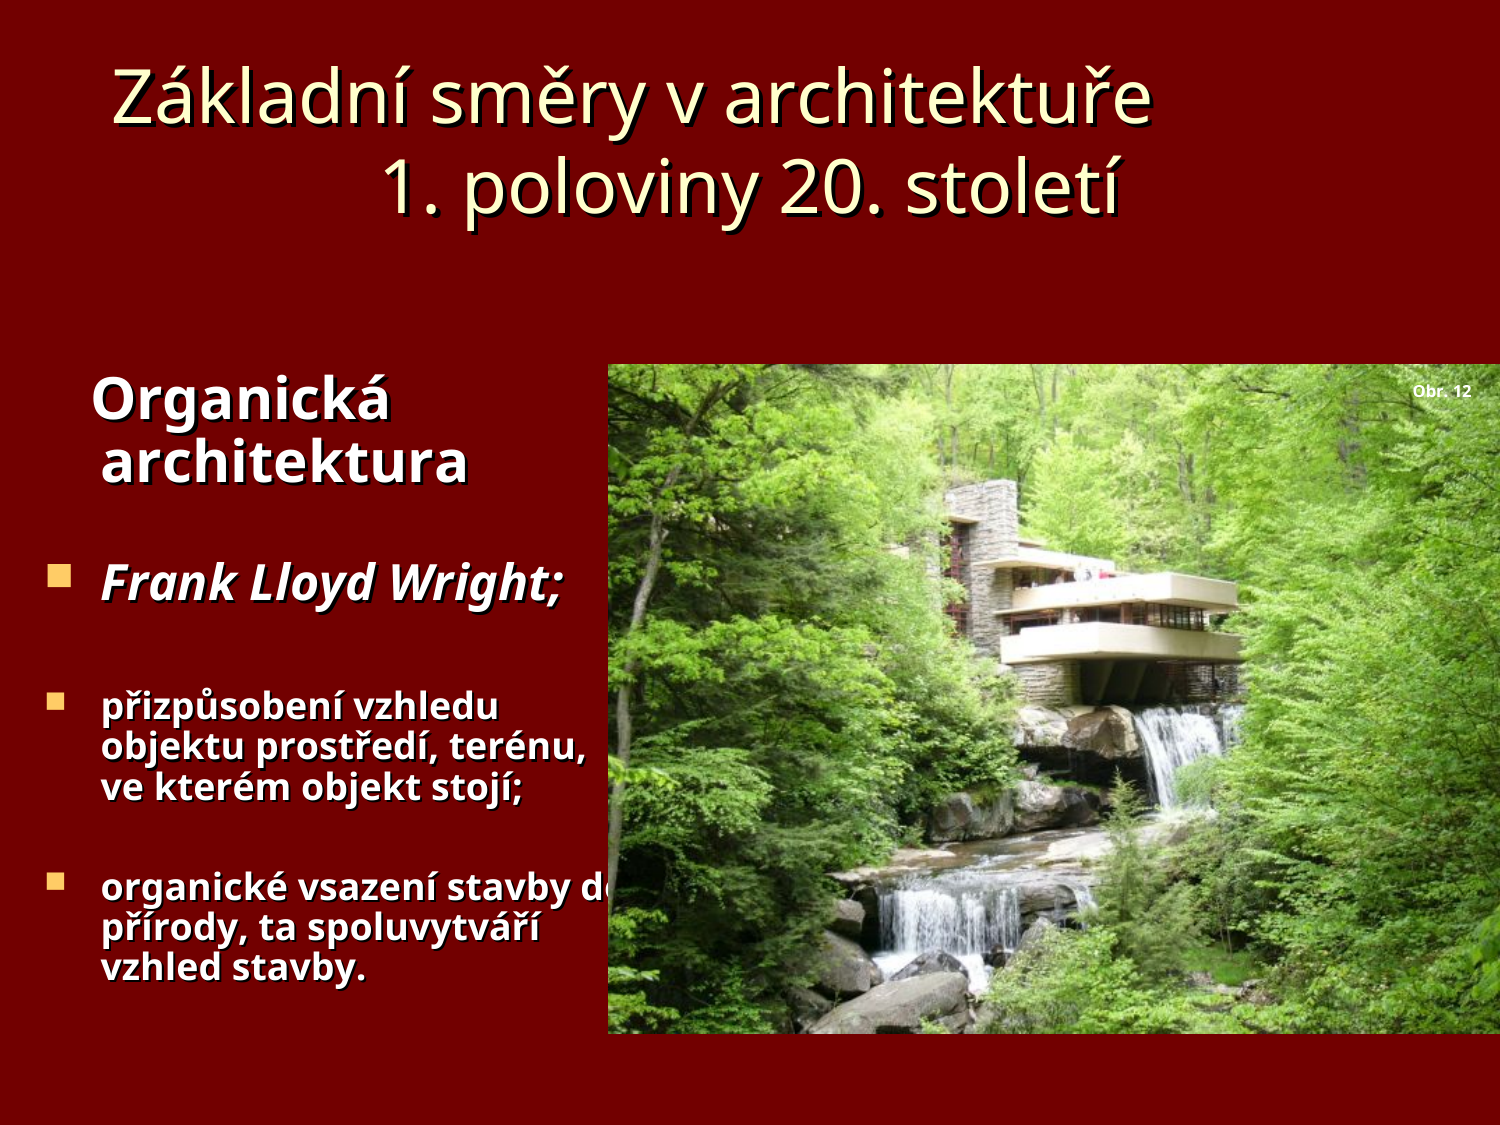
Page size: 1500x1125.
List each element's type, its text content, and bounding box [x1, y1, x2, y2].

list Organická architektura Frank Lloyd Wright; přizpůsobení vzhledu objektu prostředí, terénu, ve kterém objekt stojí; organické vsazení stavby do přírody, ta spoluvytváří vzhled stavby. [29, 361, 644, 1125]
text_box [608, 364, 1500, 1034]
title Základní směry v architektuře 1. poloviny 20. století [75, 41, 1426, 237]
text_box Obr. 12 [1397, 372, 1487, 409]
